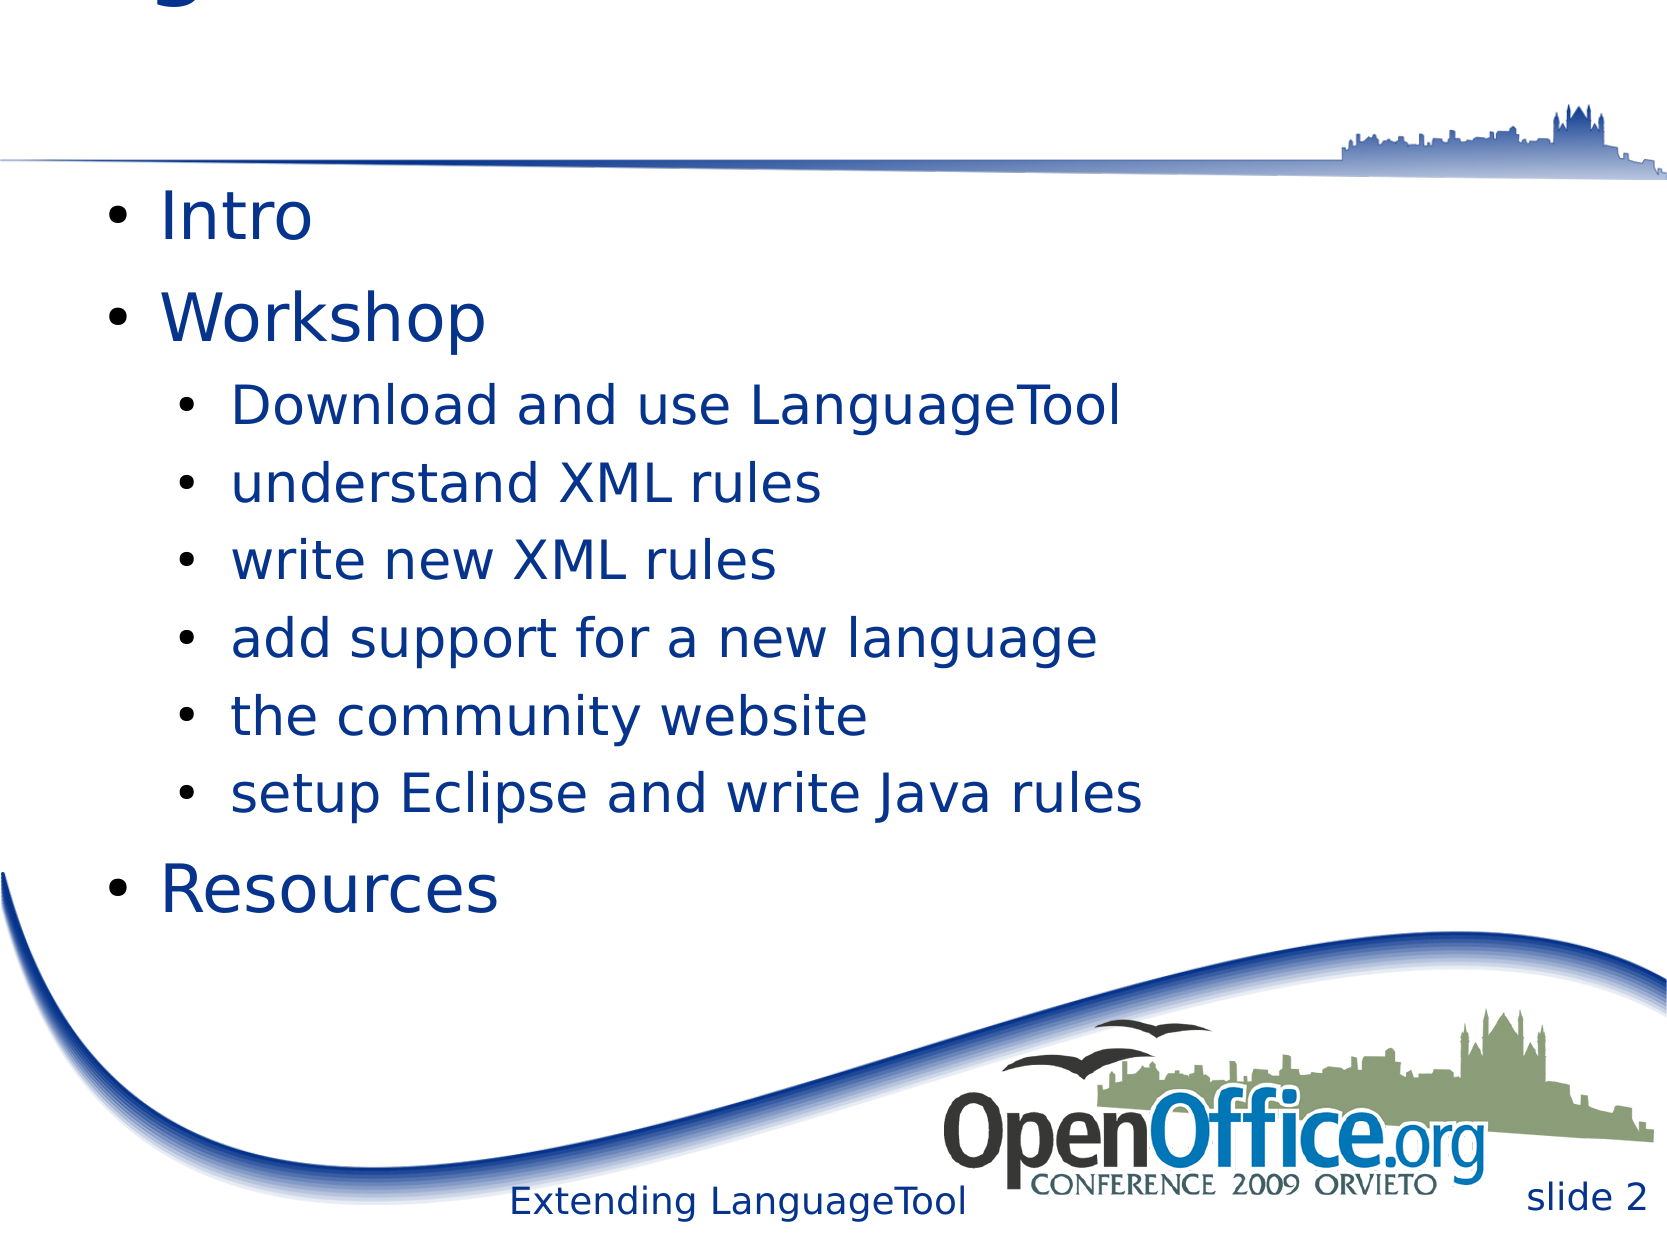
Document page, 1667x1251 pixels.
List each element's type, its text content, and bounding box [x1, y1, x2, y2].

picture [0, 104, 1667, 180]
list Intro Workshop Download and use LanguageTool understand XML rules write new XML rules add support for a new language the community website setup Eclipse and write Java rules Resources [88, 177, 1589, 1055]
title Agenda [83, 0, 1634, 84]
picture [1, 872, 1667, 1205]
